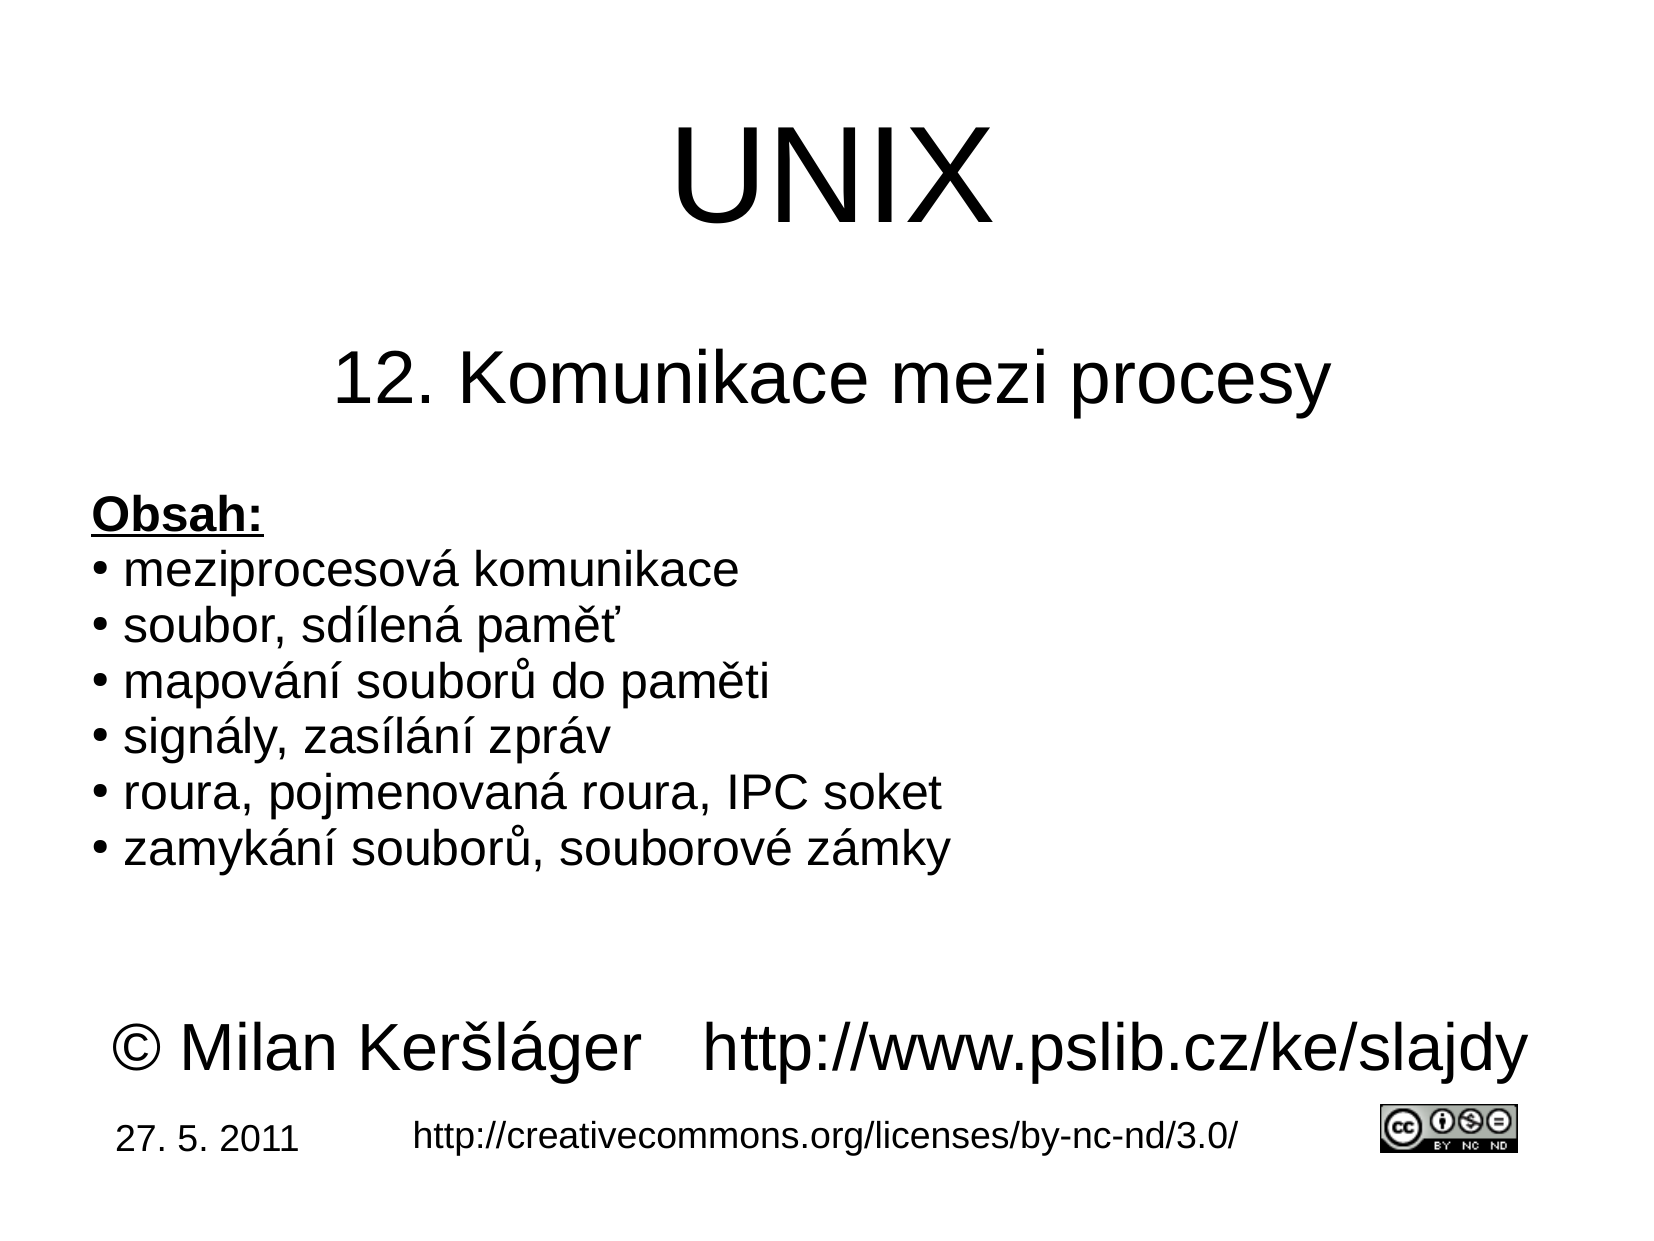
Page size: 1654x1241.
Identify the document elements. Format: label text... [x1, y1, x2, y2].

text_box http://creativecommons.org/licenses/by-nc-nd/3.0/ [339, 1107, 1313, 1165]
picture [1380, 1104, 1518, 1153]
text_box 27.5.2011 [100, 1110, 337, 1168]
list © Milan Keršláger http://www.pslib.cz/ke/slajdy [76, 1009, 1565, 1087]
text_box Obsah: meziprocesová komunikace soubor, sdílená paměť mapování souborů do paměti signály, zasílání zpráv roura, pojmenovaná roura, IPC soket zamykání souborů, souborové zámky [76, 478, 1583, 884]
title UNIX 12. Komunikace mezi procesy [88, 56, 1577, 461]
